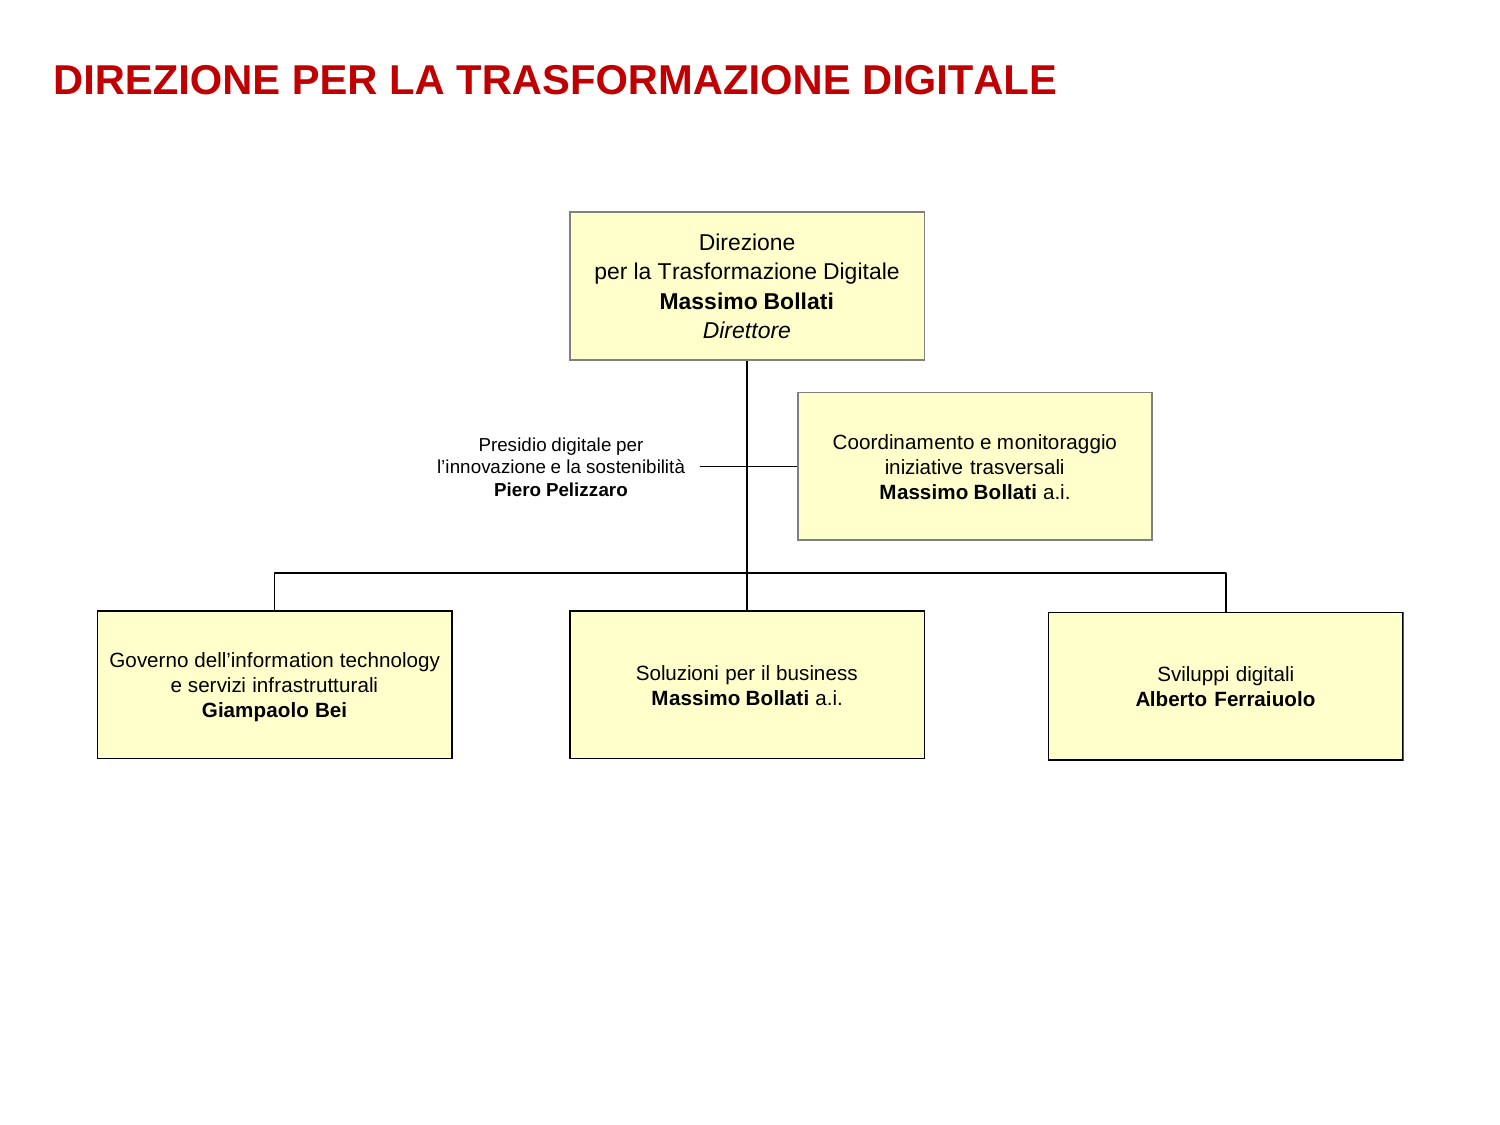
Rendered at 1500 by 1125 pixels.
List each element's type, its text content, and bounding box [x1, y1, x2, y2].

text_box DIREZIONE PER LA TRASFORMAZIONE DIGITALE [38, 45, 1500, 128]
picture [96, 211, 1404, 761]
